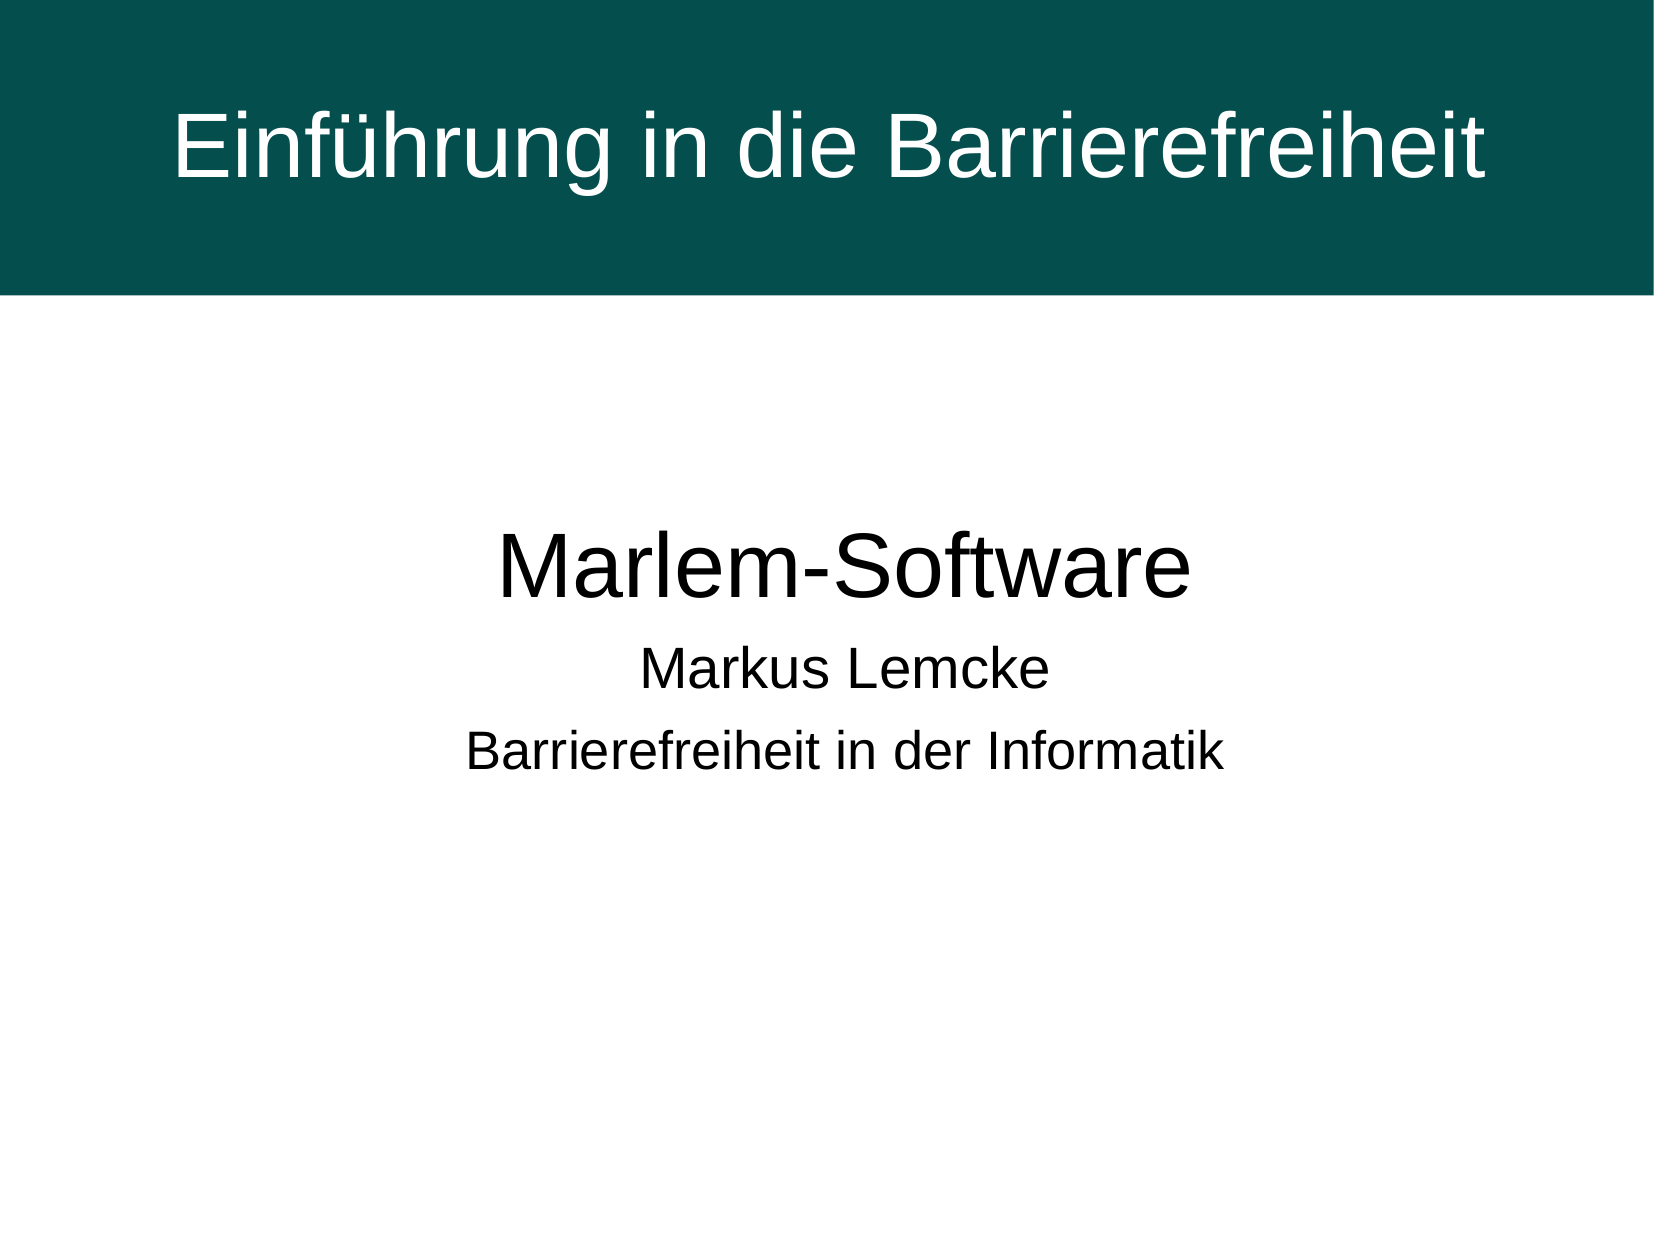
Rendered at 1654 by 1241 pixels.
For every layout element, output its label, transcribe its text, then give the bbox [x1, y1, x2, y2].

subtitle Marlem-Software Markus Lemcke Barrierefreiheit in der Informatik [82, 290, 1571, 1010]
title Einführung in die Barrierefreiheit [0, 0, 1654, 296]
